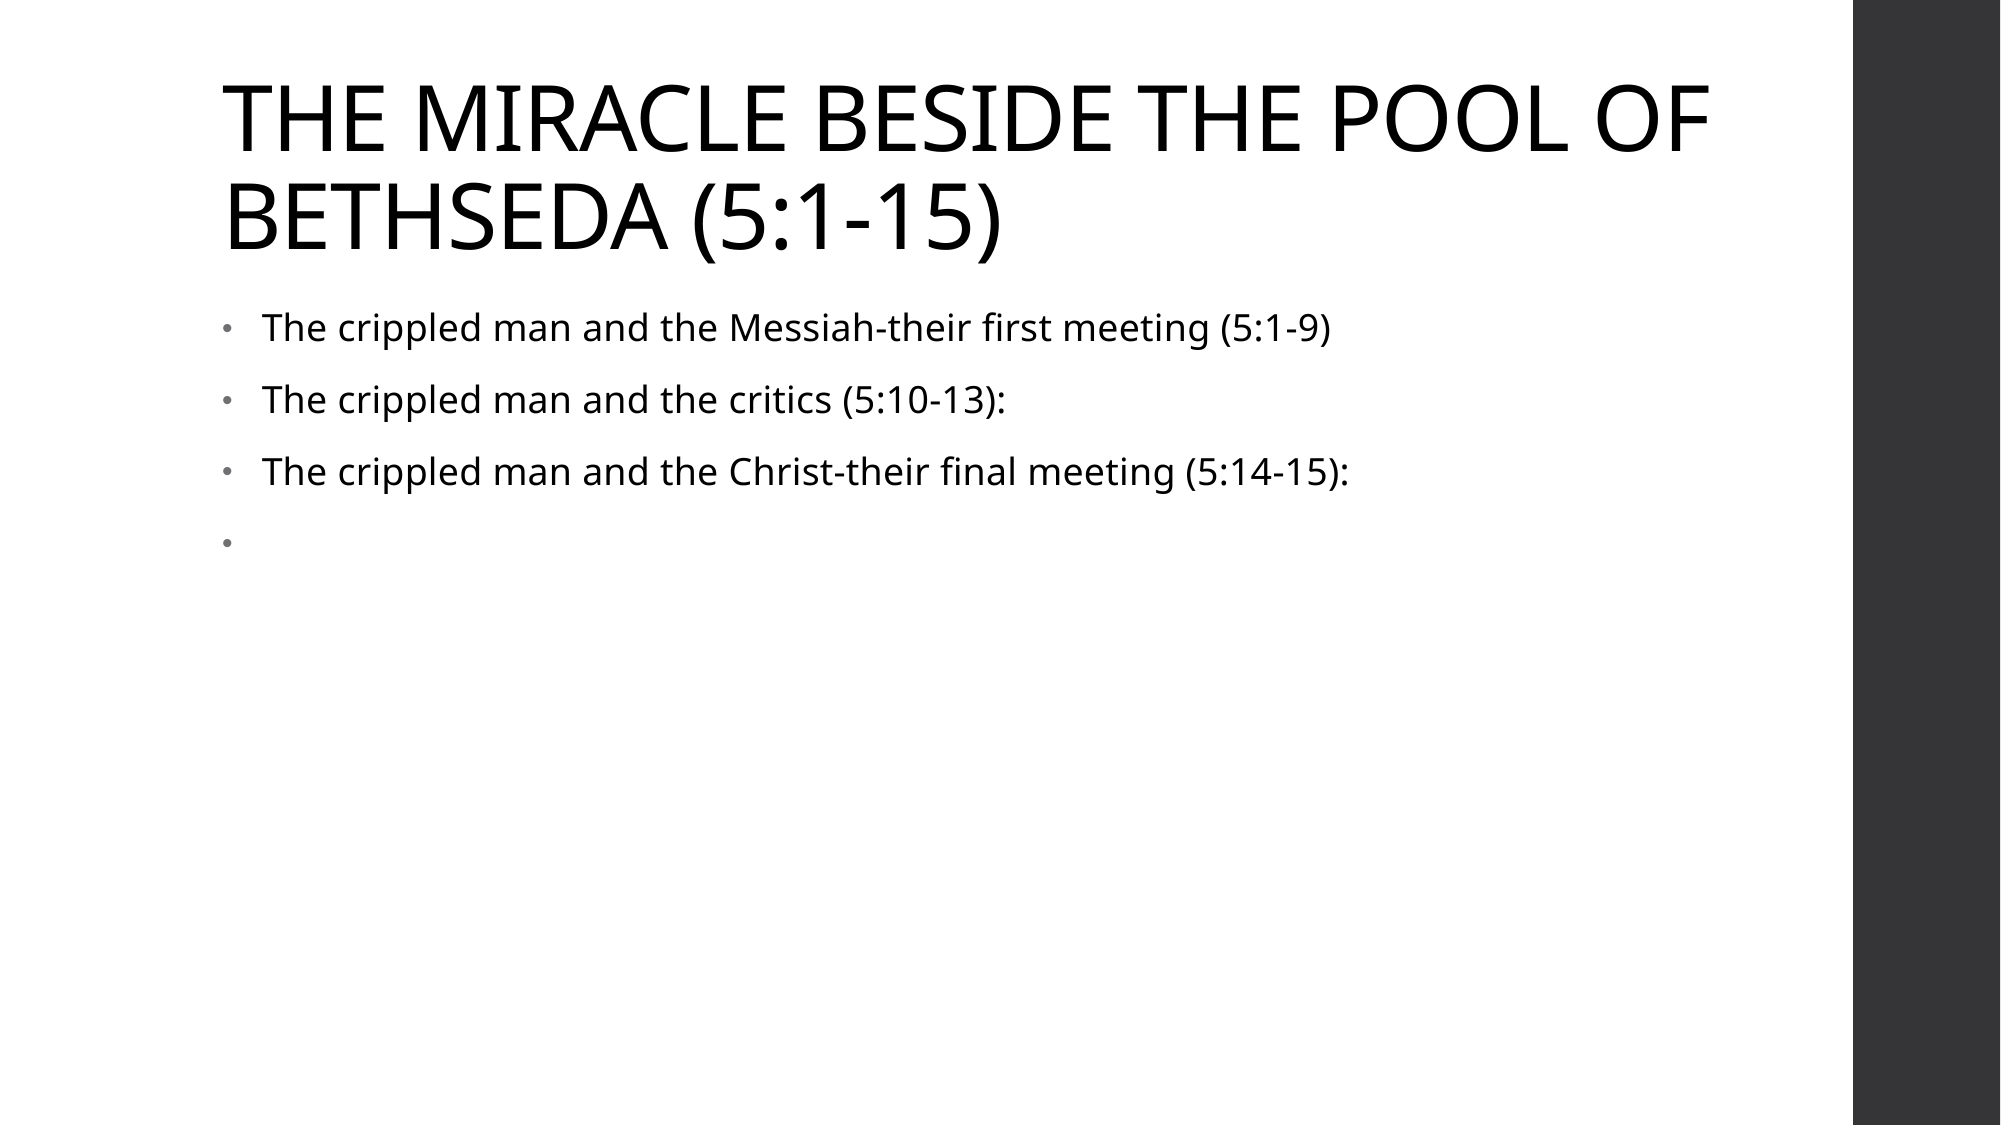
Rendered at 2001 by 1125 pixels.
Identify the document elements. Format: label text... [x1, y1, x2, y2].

list The crippled man and the Messiah-their first meeting (5:1-9) The crippled man and the critics (5:10-13): The crippled man and the Christ-their final meeting (5:14-15): [206, 299, 1617, 1014]
title THE MIRACLE BESIDE THE POOL OF BETHSEDA (5:1-15) [206, 60, 1797, 278]
